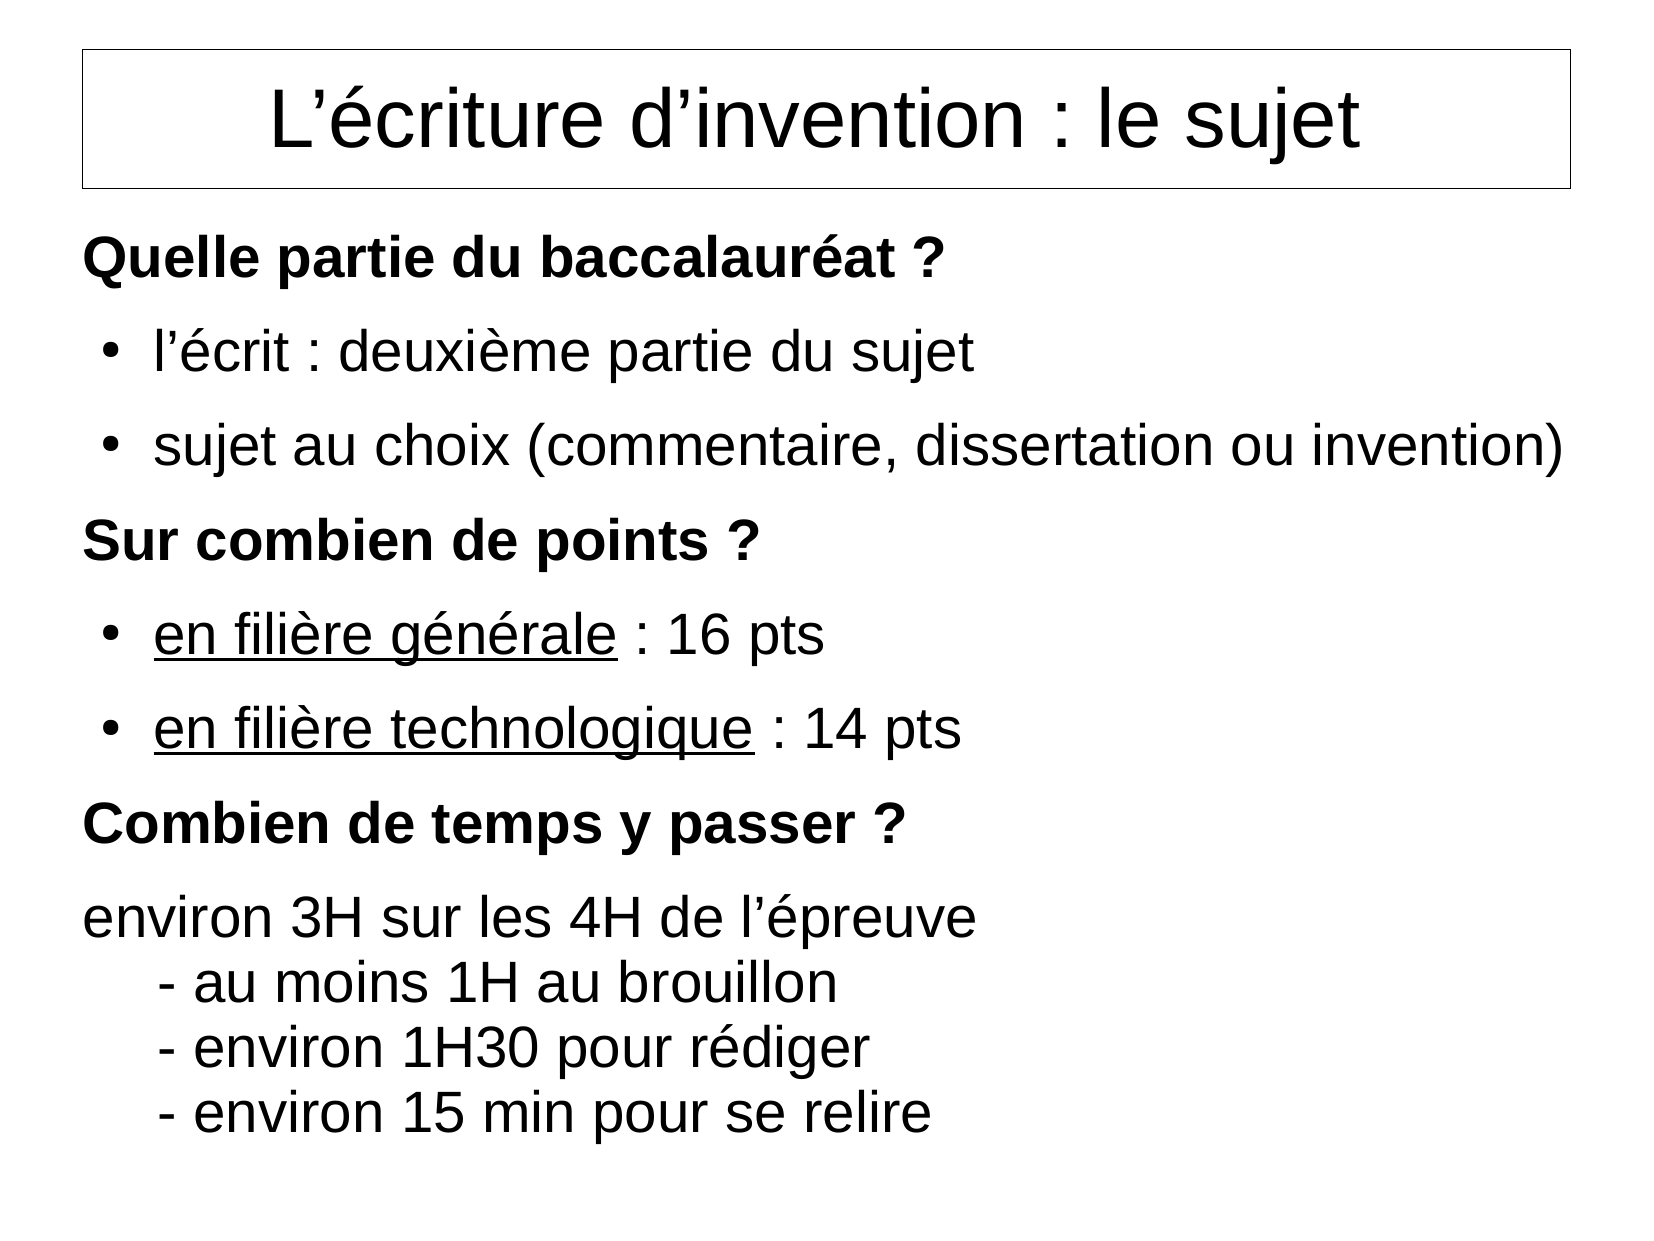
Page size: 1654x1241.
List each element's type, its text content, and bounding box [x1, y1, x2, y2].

list Quelle partie du baccalauréat ? l’écrit : deuxième partie du sujet sujet au choix (commentaire, dissertation ou invention) Sur combien de points ? en filière générale : 16 pts en filière technologique : 14 pts Combien de temps y passer ? environ 3H sur les 4H de l’épreuve - au moins 1H au brouillon - environ 1H30 pour rédiger - environ 15 min pour se relire [82, 224, 1571, 1148]
title L’écriture d’invention : le sujet [82, 49, 1571, 189]
